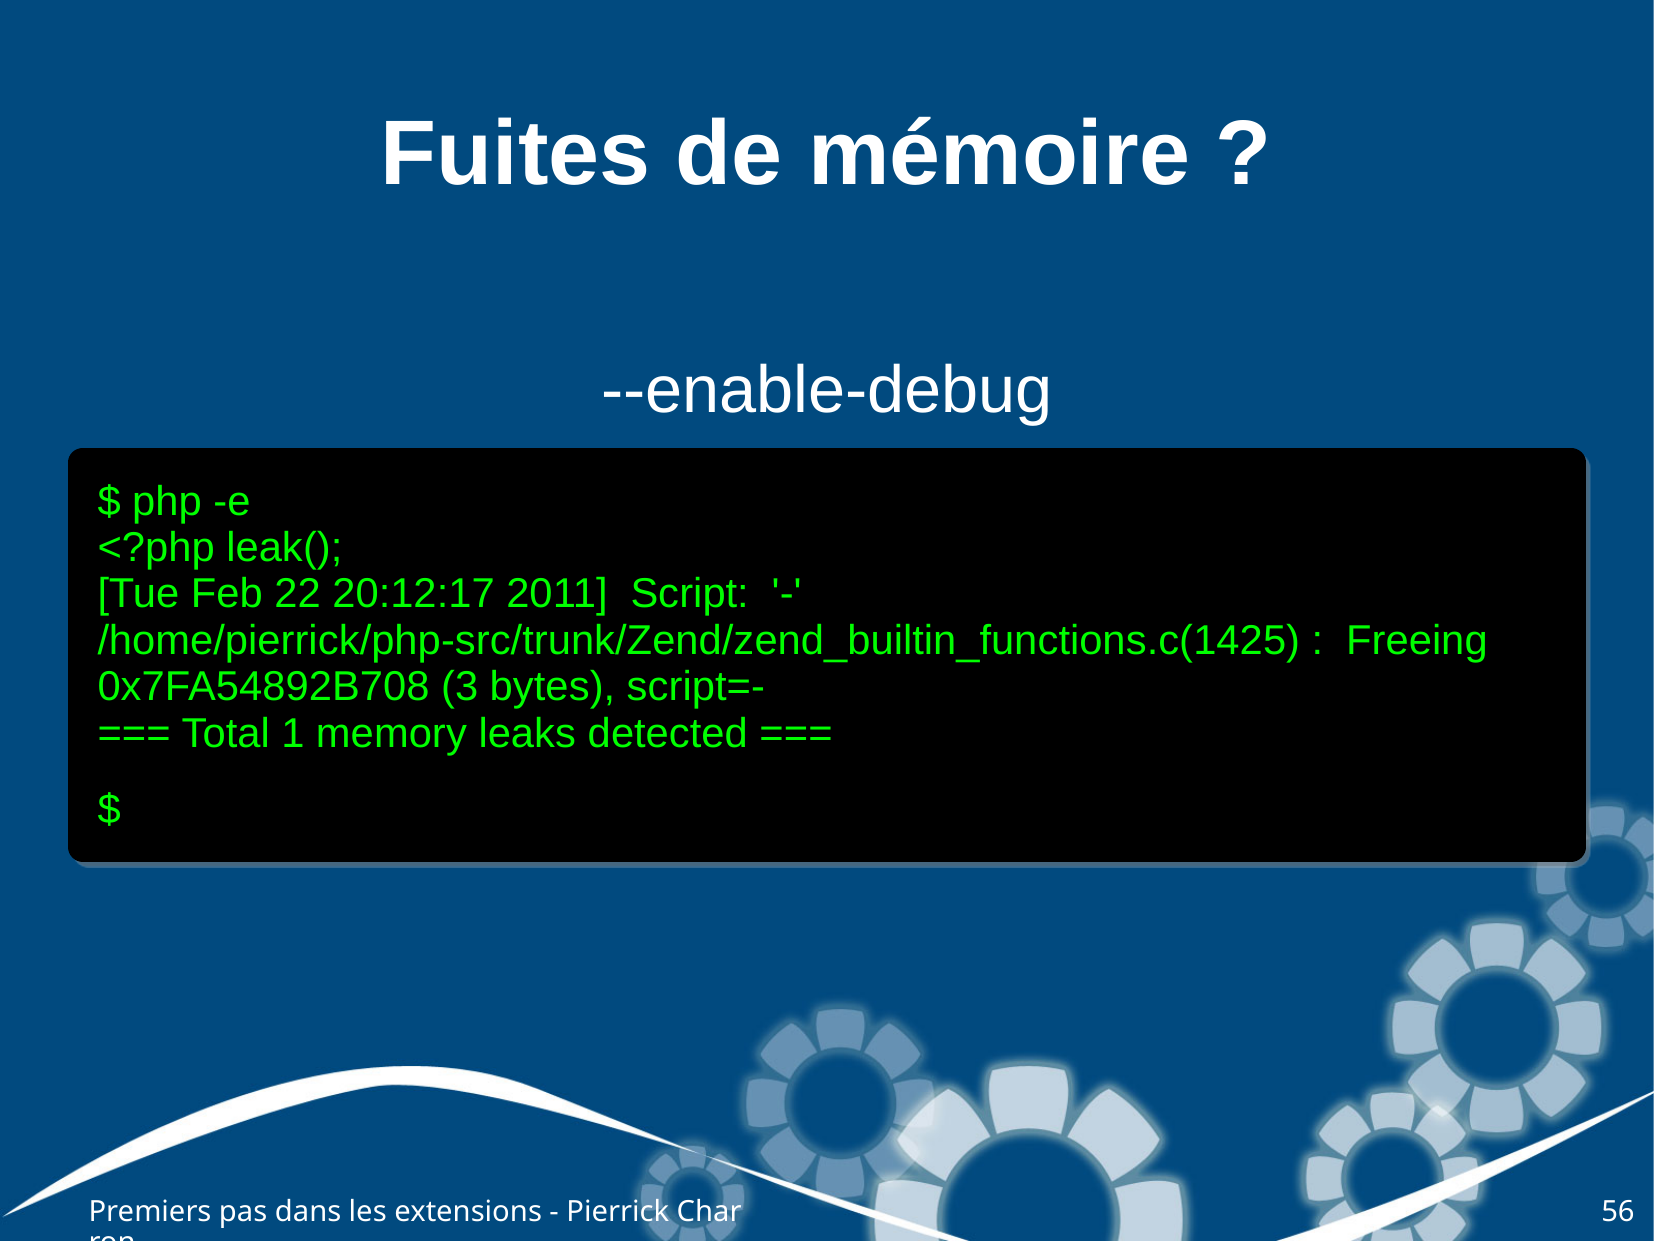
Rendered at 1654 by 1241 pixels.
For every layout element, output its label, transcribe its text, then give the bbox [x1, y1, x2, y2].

picture [0, 0, 1654, 1241]
subtitle --enable-debug [82, 297, 1571, 448]
list $ php -e <?php leak(); [Tue Feb 22 20:12:17 2011] Script: '-' /home/pierrick/php-src/trunk/Zend/zend_builtin_functions.c(1425) : Freeing 0x7FA54892B708 (3 bytes), script=- === Total 1 memory leaks detected === $ [82, 462, 1571, 847]
title Fuites de mémoire ? [82, 56, 1571, 250]
